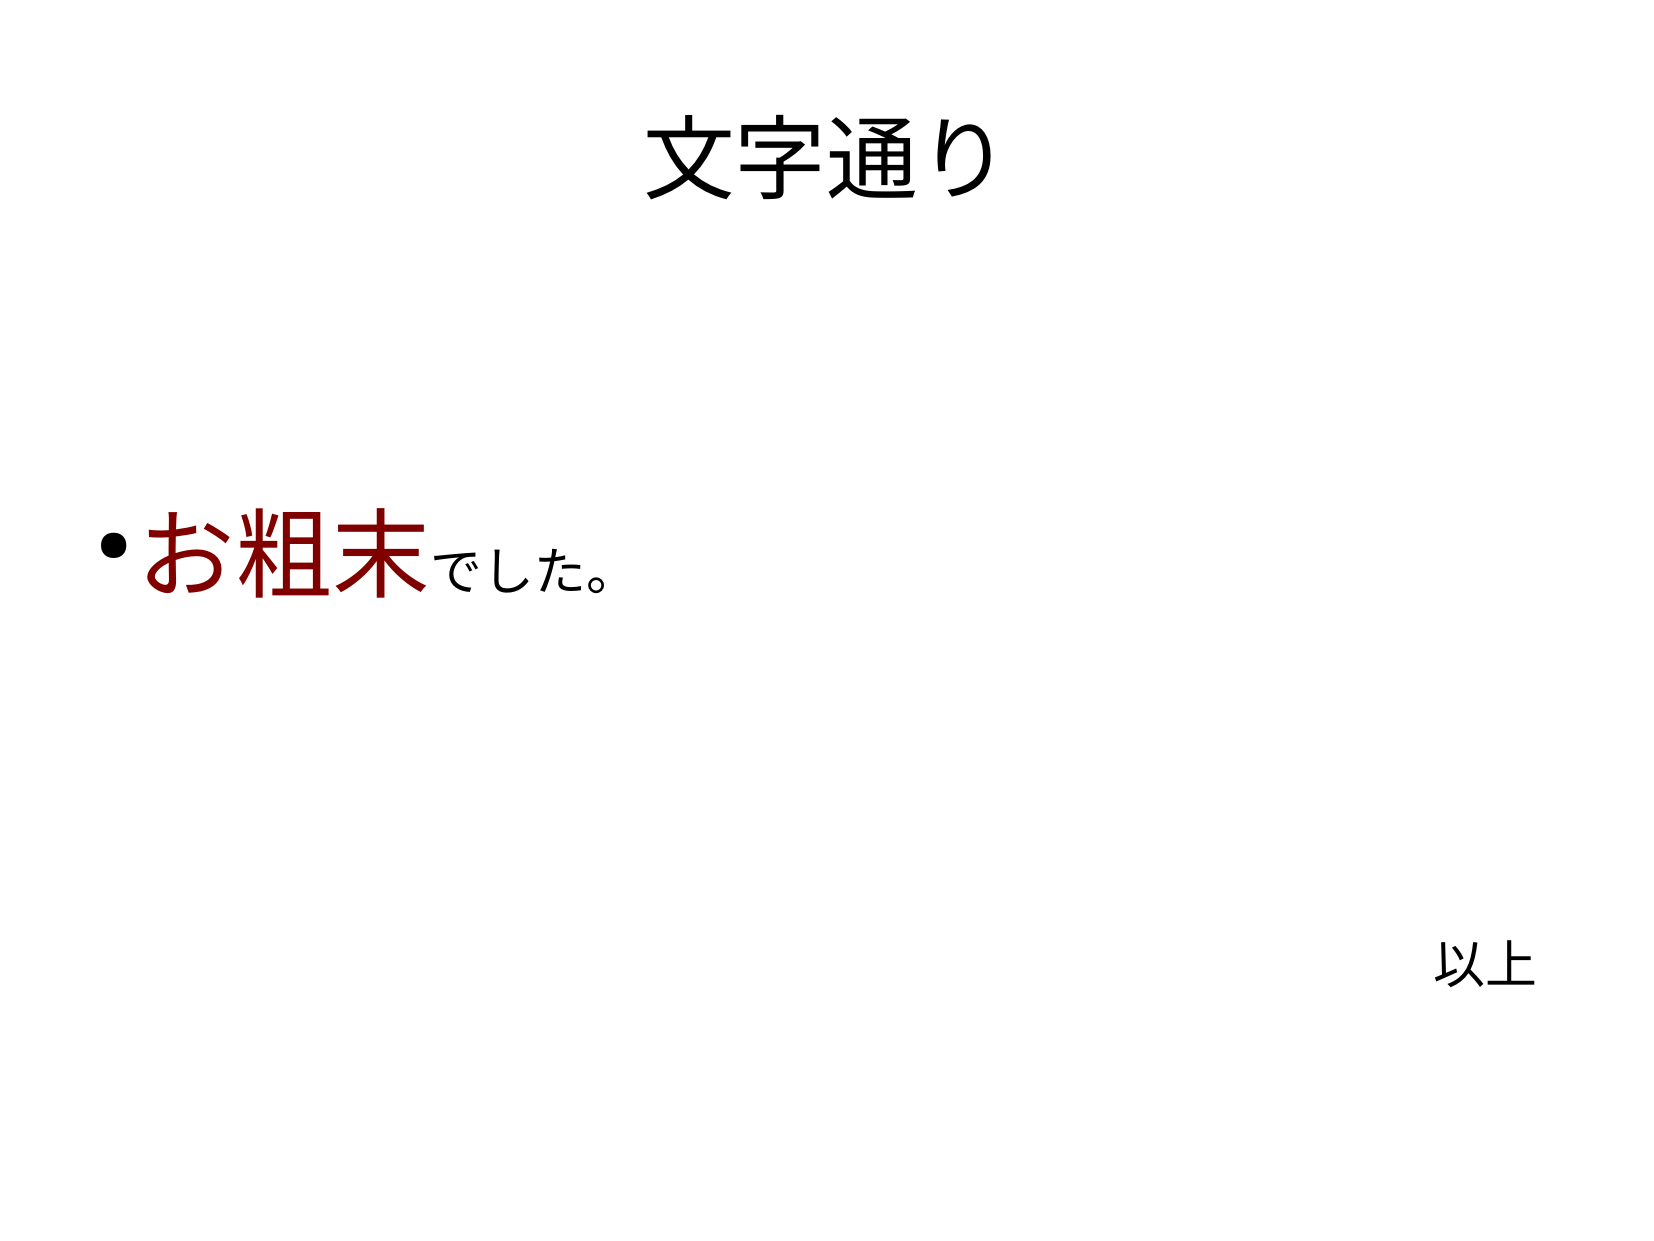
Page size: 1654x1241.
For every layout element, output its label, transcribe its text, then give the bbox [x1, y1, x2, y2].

title 文字通り [82, 49, 1571, 257]
list お粗末でした。 以上 [82, 290, 1538, 1010]
